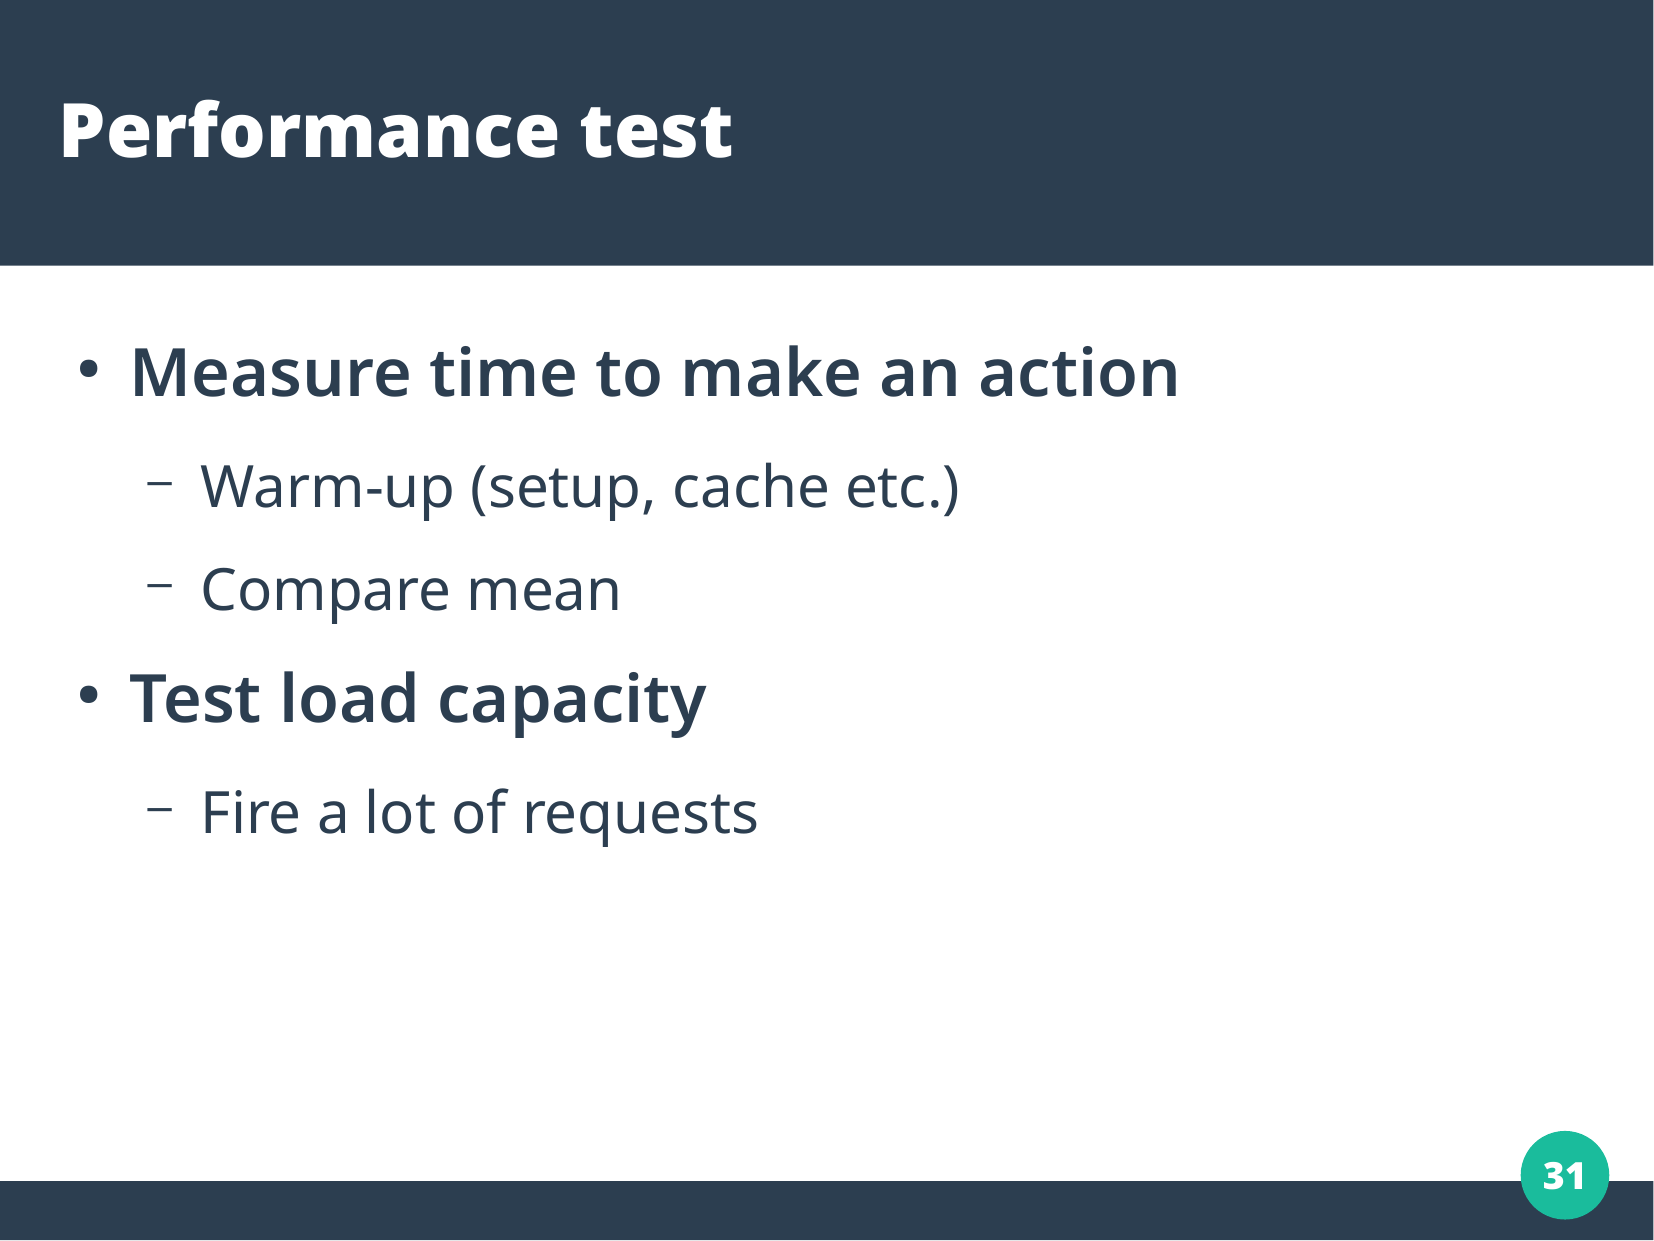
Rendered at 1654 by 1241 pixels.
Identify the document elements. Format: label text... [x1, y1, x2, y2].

title Performance test [59, 49, 1595, 207]
list Measure time to make an action Warm-up (setup, cache etc.) Compare mean Test load capacity Fire a lot of requests [59, 324, 1595, 1152]
